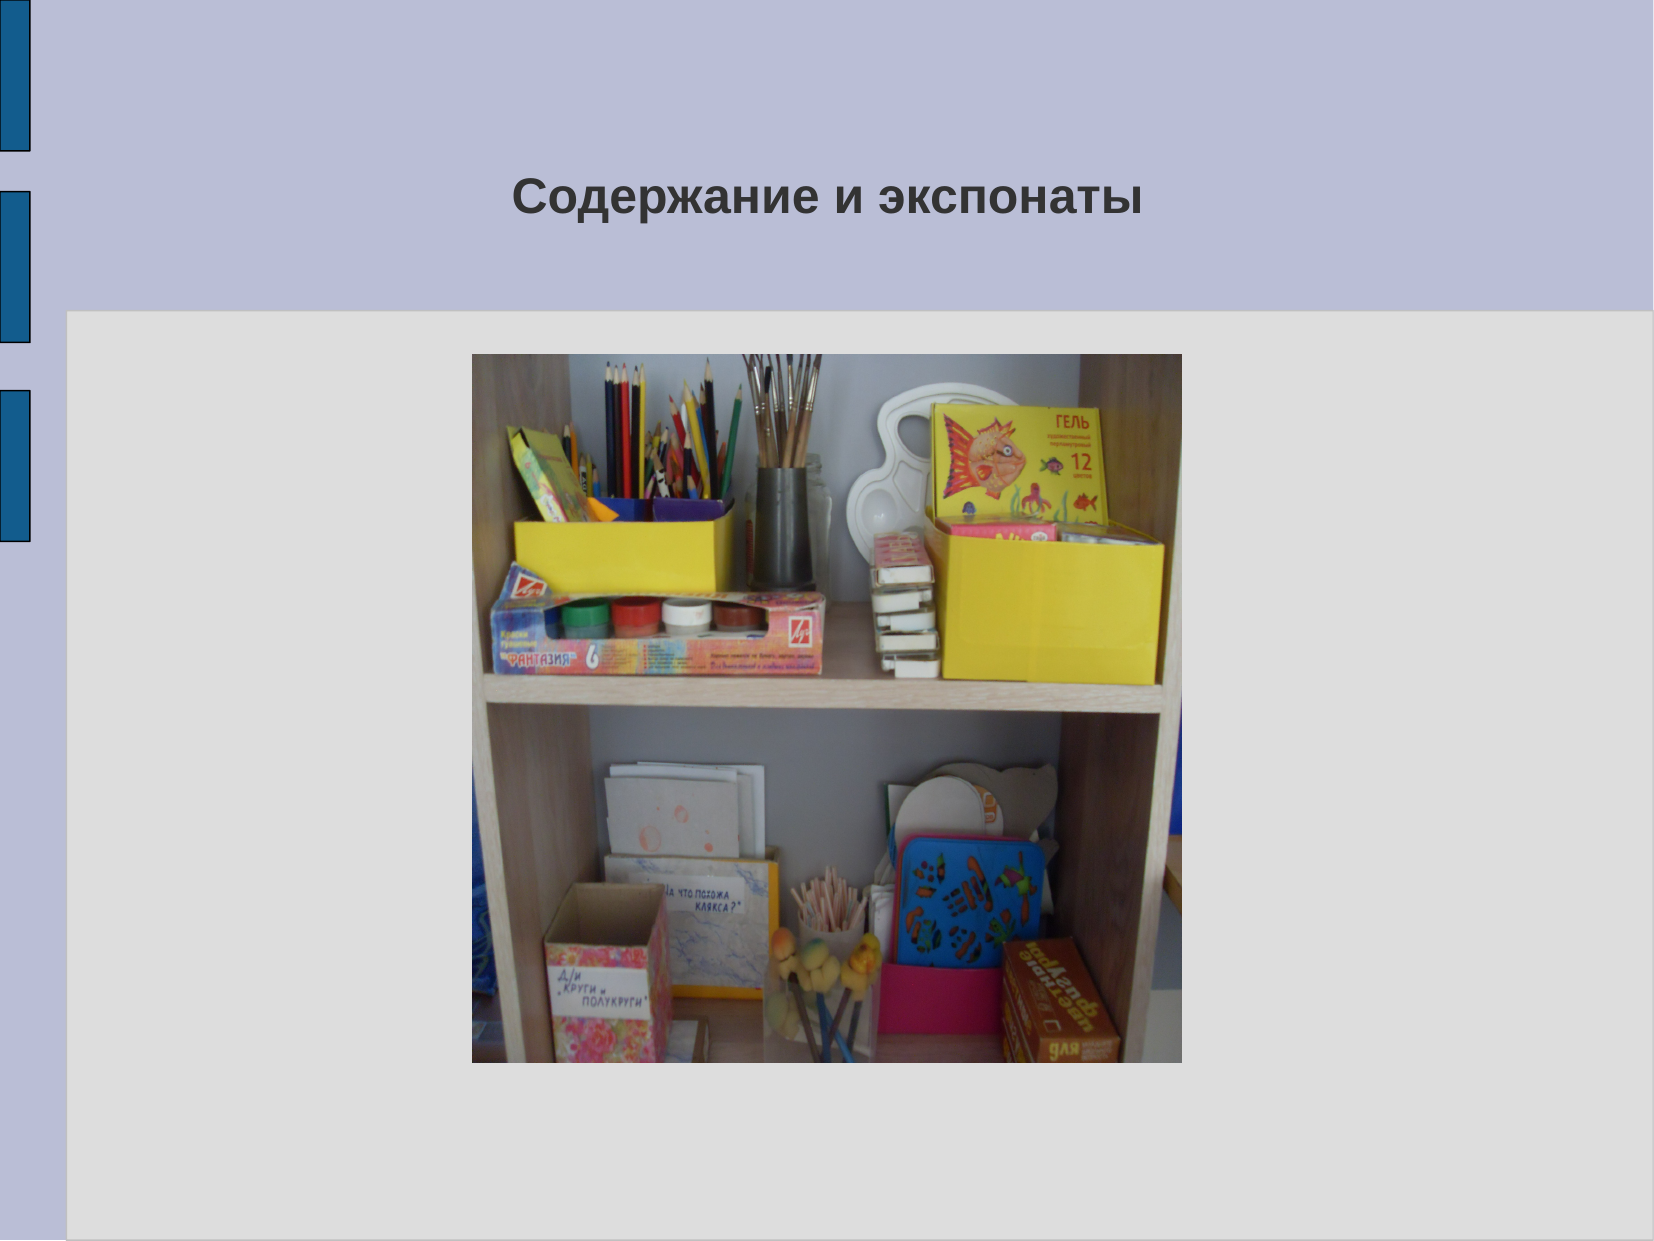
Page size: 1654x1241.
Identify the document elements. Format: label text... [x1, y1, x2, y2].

picture [472, 354, 1182, 1063]
title Содержание и экспонаты [121, 91, 1534, 299]
